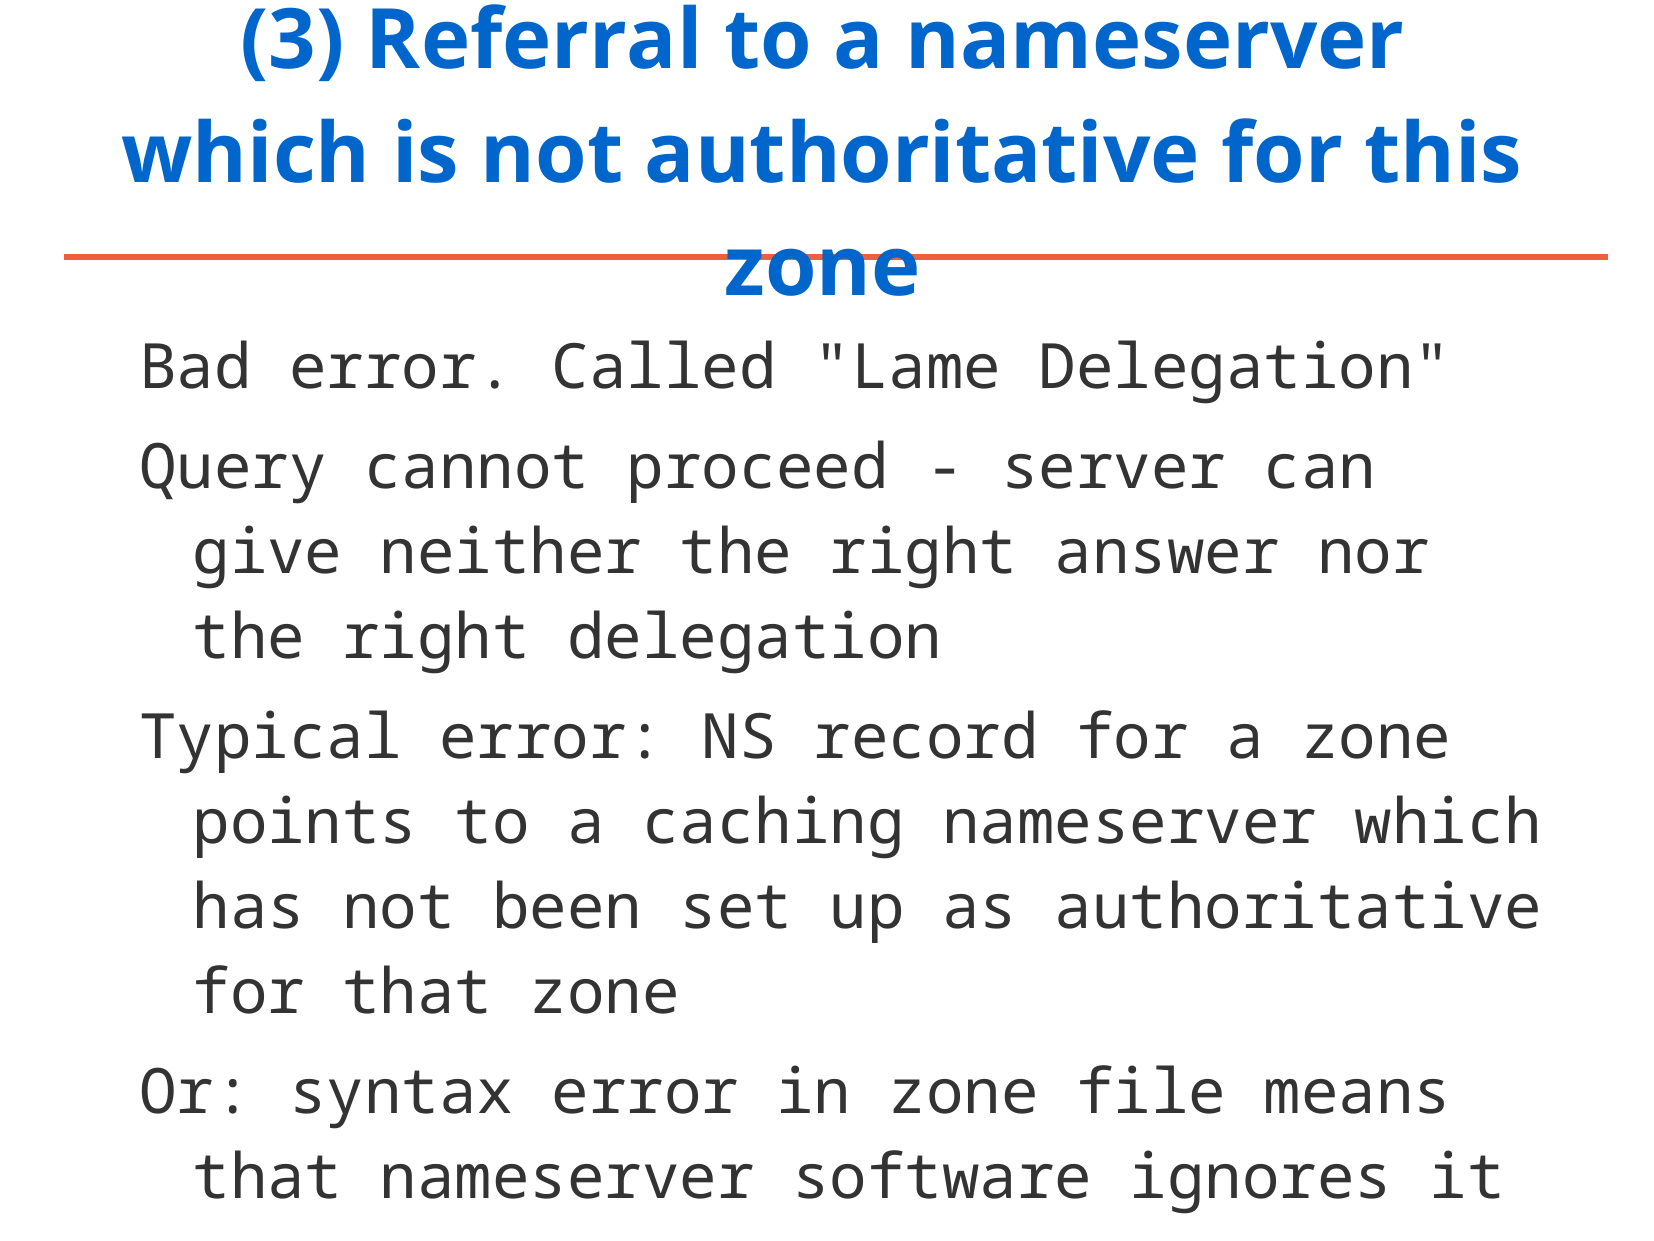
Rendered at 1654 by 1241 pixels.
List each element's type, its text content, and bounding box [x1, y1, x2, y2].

list Bad error. Called "Lame Delegation" Query cannot proceed - server can give neither the right answer nor the right delegation Typical error: NS record for a zone points to a caching nameserver which has not been set up as authoritative for that zone Or: syntax error in zone file means that nameserver software ignores it [121, 322, 1561, 1133]
title (3) Referral to a nameserver which is not authoritative for this zone [121, 1, 1534, 299]
